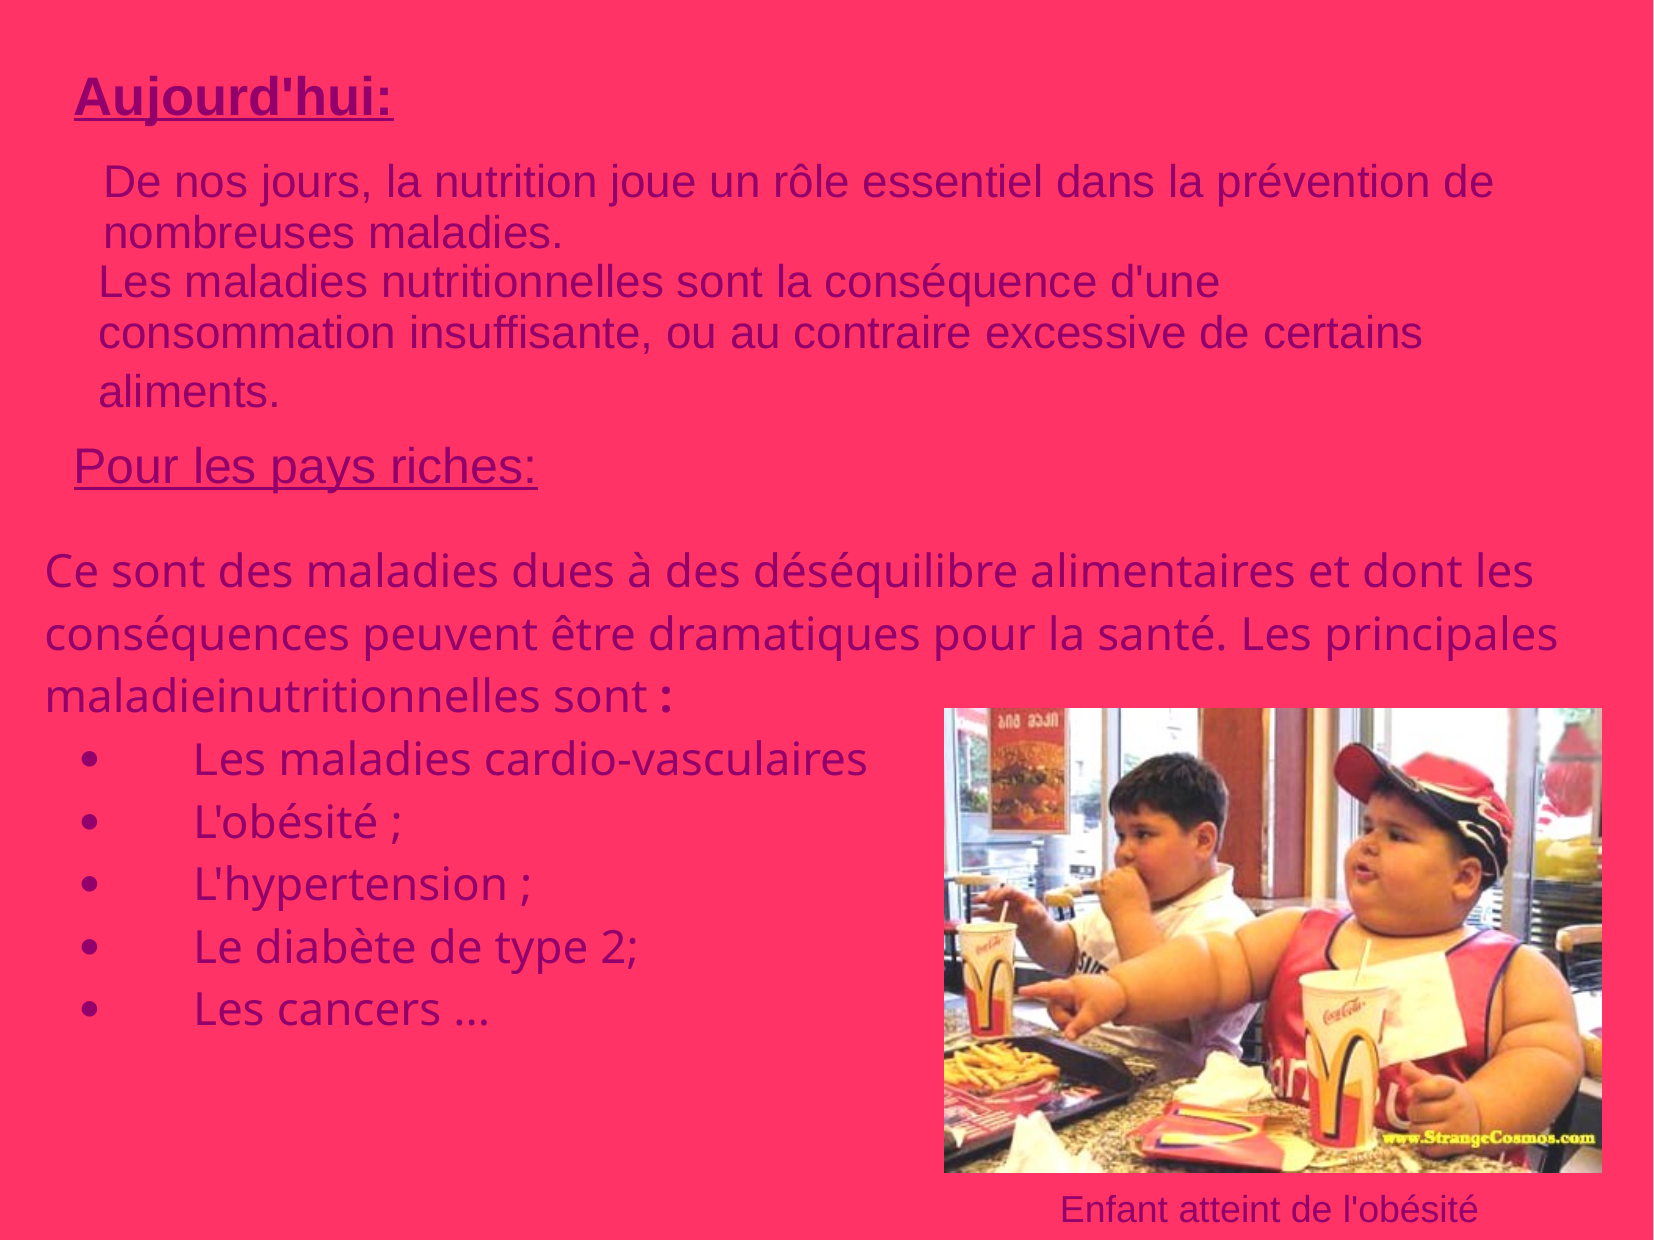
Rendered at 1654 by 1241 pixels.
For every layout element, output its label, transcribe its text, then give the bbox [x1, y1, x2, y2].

text_box Enfant atteint de l'obésité [944, 1181, 1595, 1238]
text_box Pour les pays riches: [59, 431, 562, 502]
text_box De nos jours, la nutrition joue un rôle essentiel dans la prévention de nombreuses maladies. [88, 148, 1536, 266]
text_box Aujourd'hui: [59, 59, 532, 136]
picture [944, 708, 1602, 1173]
text_box Ce sont des maladies dues à des déséquilibre alimentaires et dont les conséquences peuvent être dramatiques pour la santé. Les principales maladieinutritionnelles sont : · Les maladies cardio-vasculaires · L'obésité ; · L'hypertension ; · Le diabète de type 2; · Les cancers ... [29, 531, 1650, 993]
text_box Les maladies nutritionnelles sont la conséquence d'une consommation insuffisante, ou au contraire excessive de certains aliments. [98, 255, 1506, 414]
